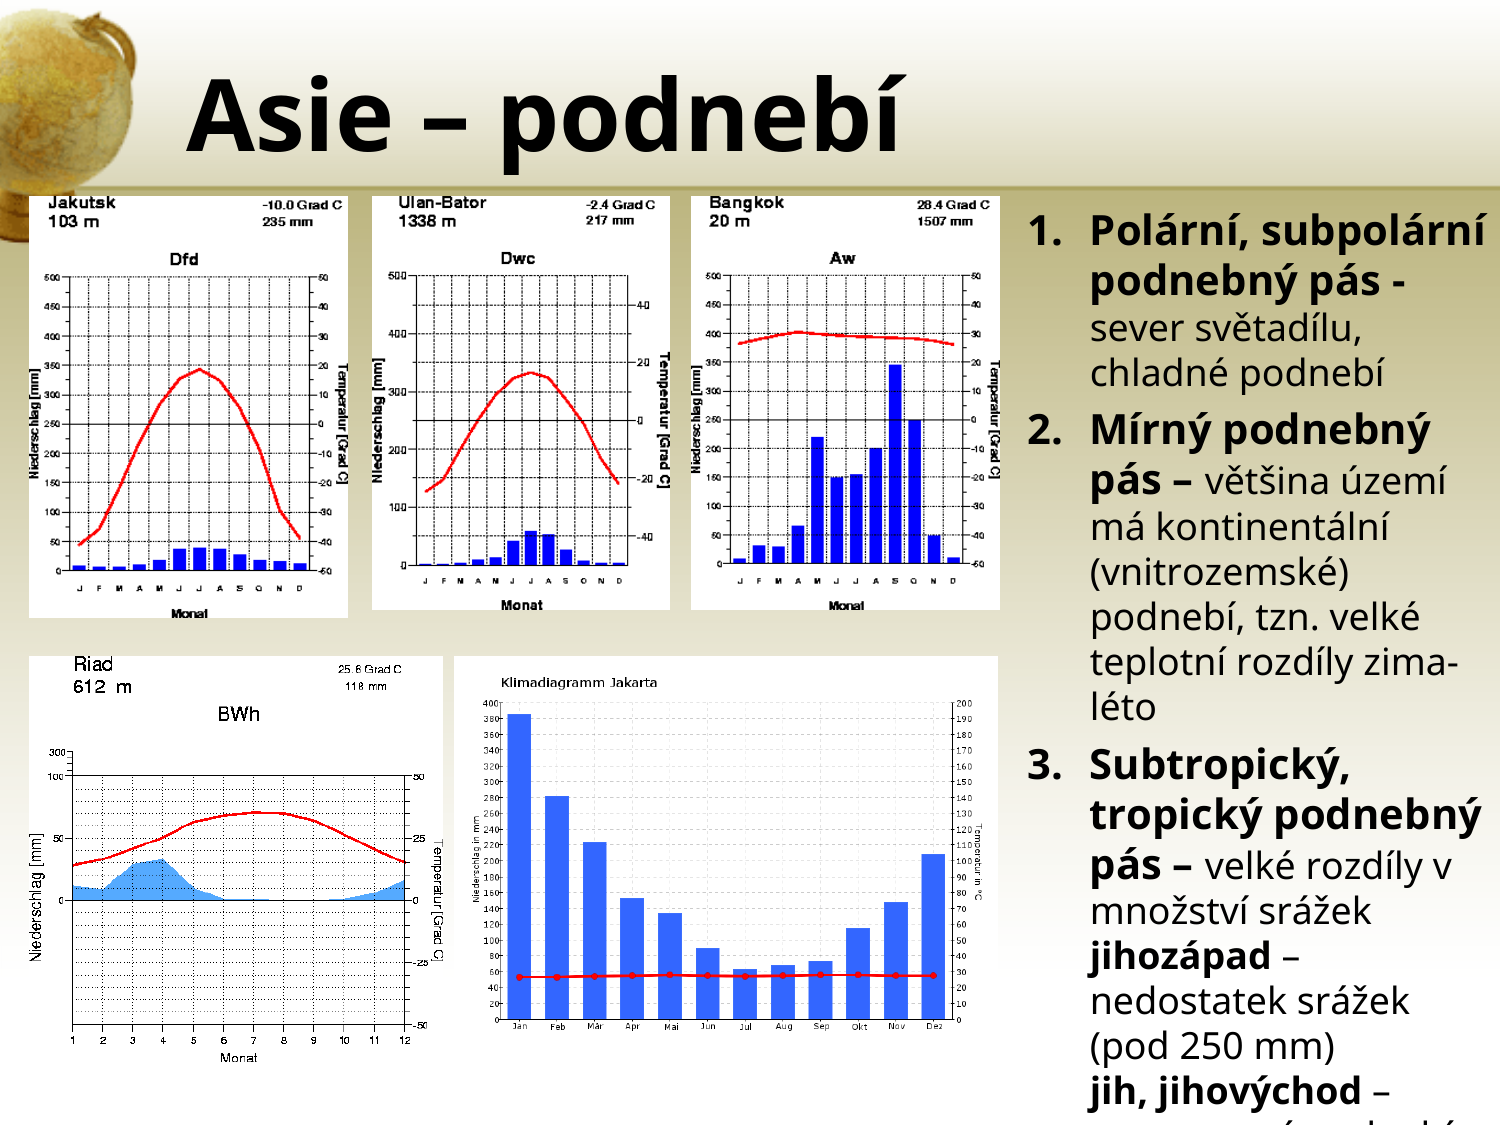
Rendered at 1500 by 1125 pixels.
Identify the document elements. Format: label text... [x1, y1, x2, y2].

list Polární, subpolární podnebný pás - sever světadílu, chladné podnebí Mírný podnebný pás – většina území má kontinentální (vnitrozemské) podnebí, tzn. velké teplotní rozdíly zima-léto Subtropický, tropický podnebný pás – velké rozdíly v množství srážek jihozápad – nedostatek srážek (pod 250 mm) jih, jihovýchod – monzunové podnebí [1027, 196, 1500, 1125]
picture [0, 0, 1500, 1125]
title Asie – podnebí [171, 36, 1436, 179]
